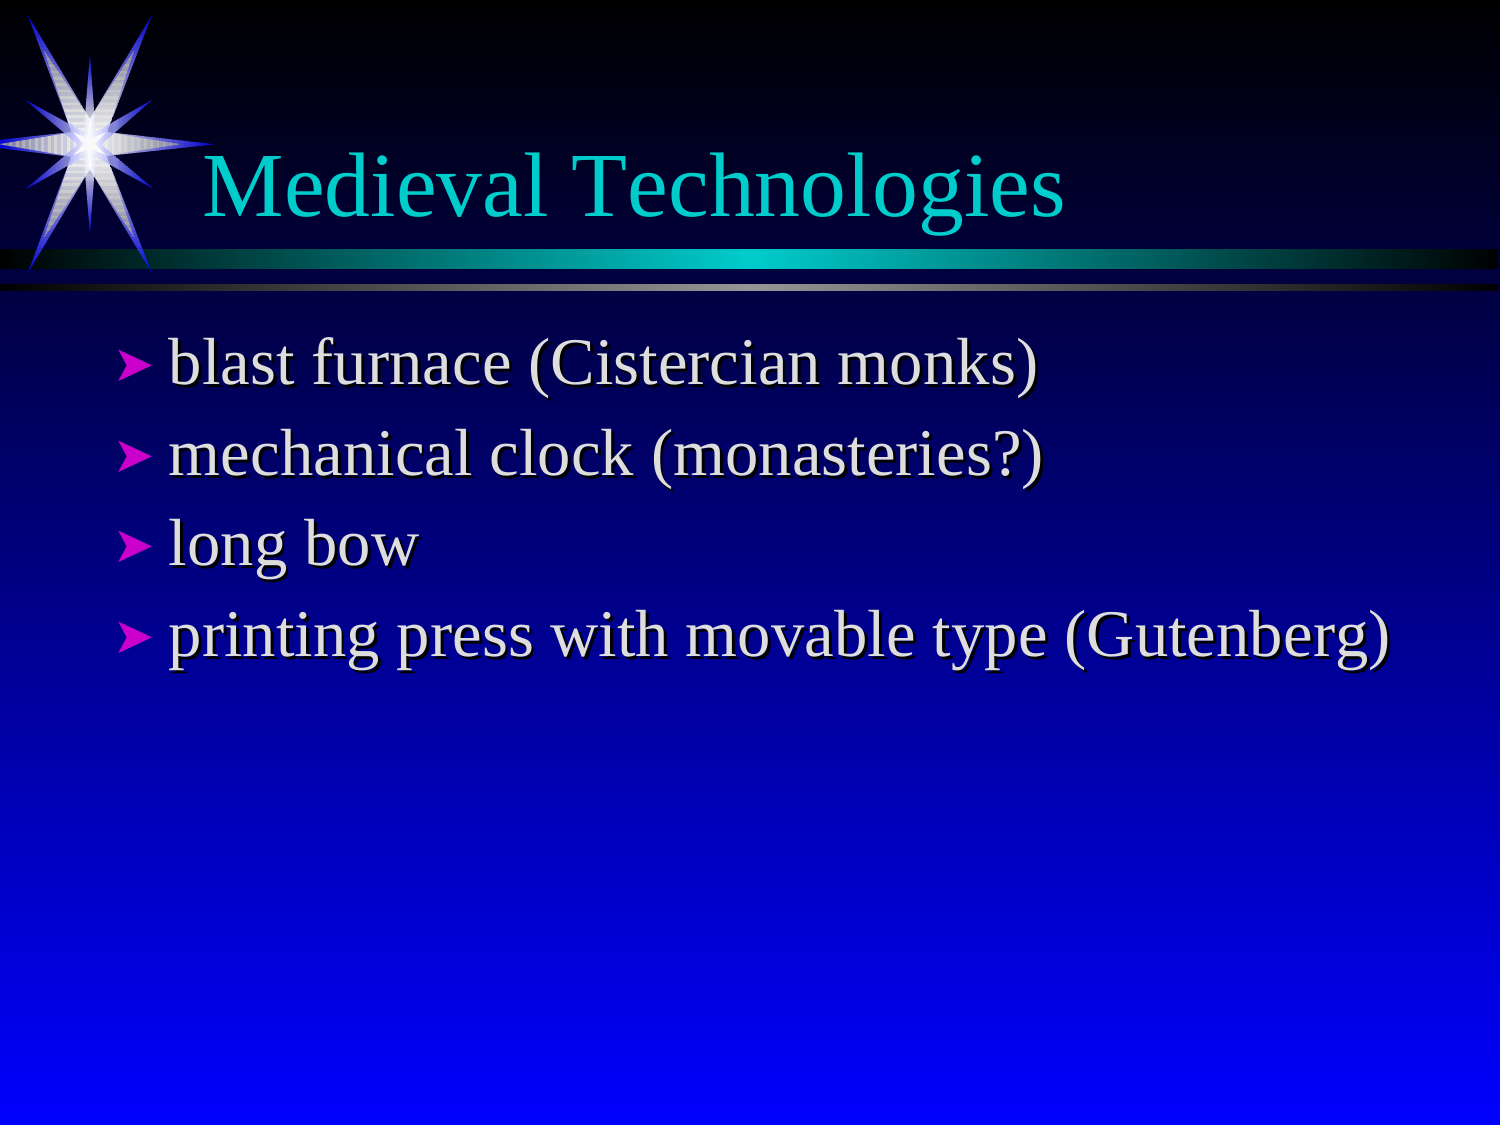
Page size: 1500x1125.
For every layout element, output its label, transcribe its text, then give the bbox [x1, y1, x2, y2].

list blast furnace (Cistercian monks) mechanical clock (monasteries?) long bow printing press with movable type (Gutenberg) [112, 324, 1426, 1001]
title Medieval Technologies [187, 56, 1463, 244]
